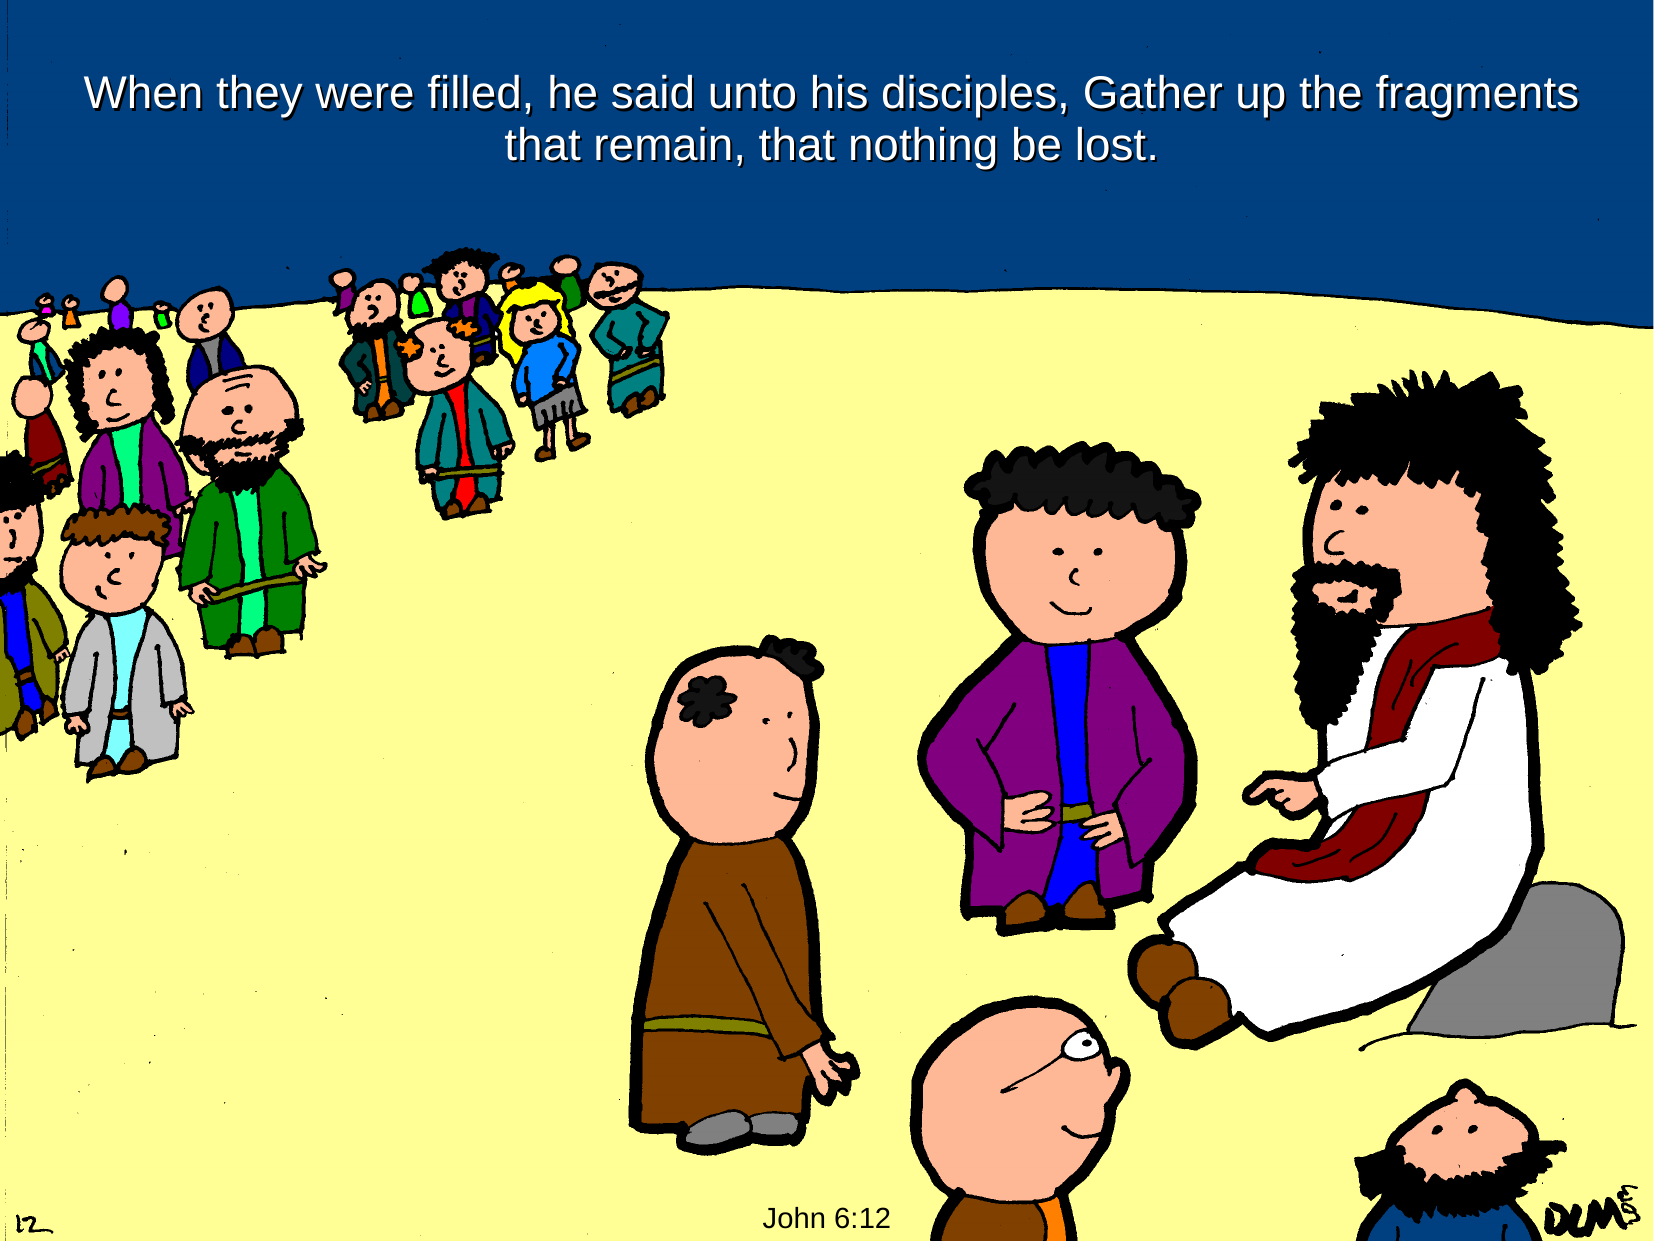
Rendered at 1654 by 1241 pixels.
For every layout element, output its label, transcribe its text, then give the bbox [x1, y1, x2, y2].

text_box John 6:12 [684, 1161, 970, 1241]
picture [0, 0, 1654, 1241]
text_box When they were filled, he said unto his disciples, Gather up the fragments that remain, that nothing be lost. [44, 60, 1621, 177]
